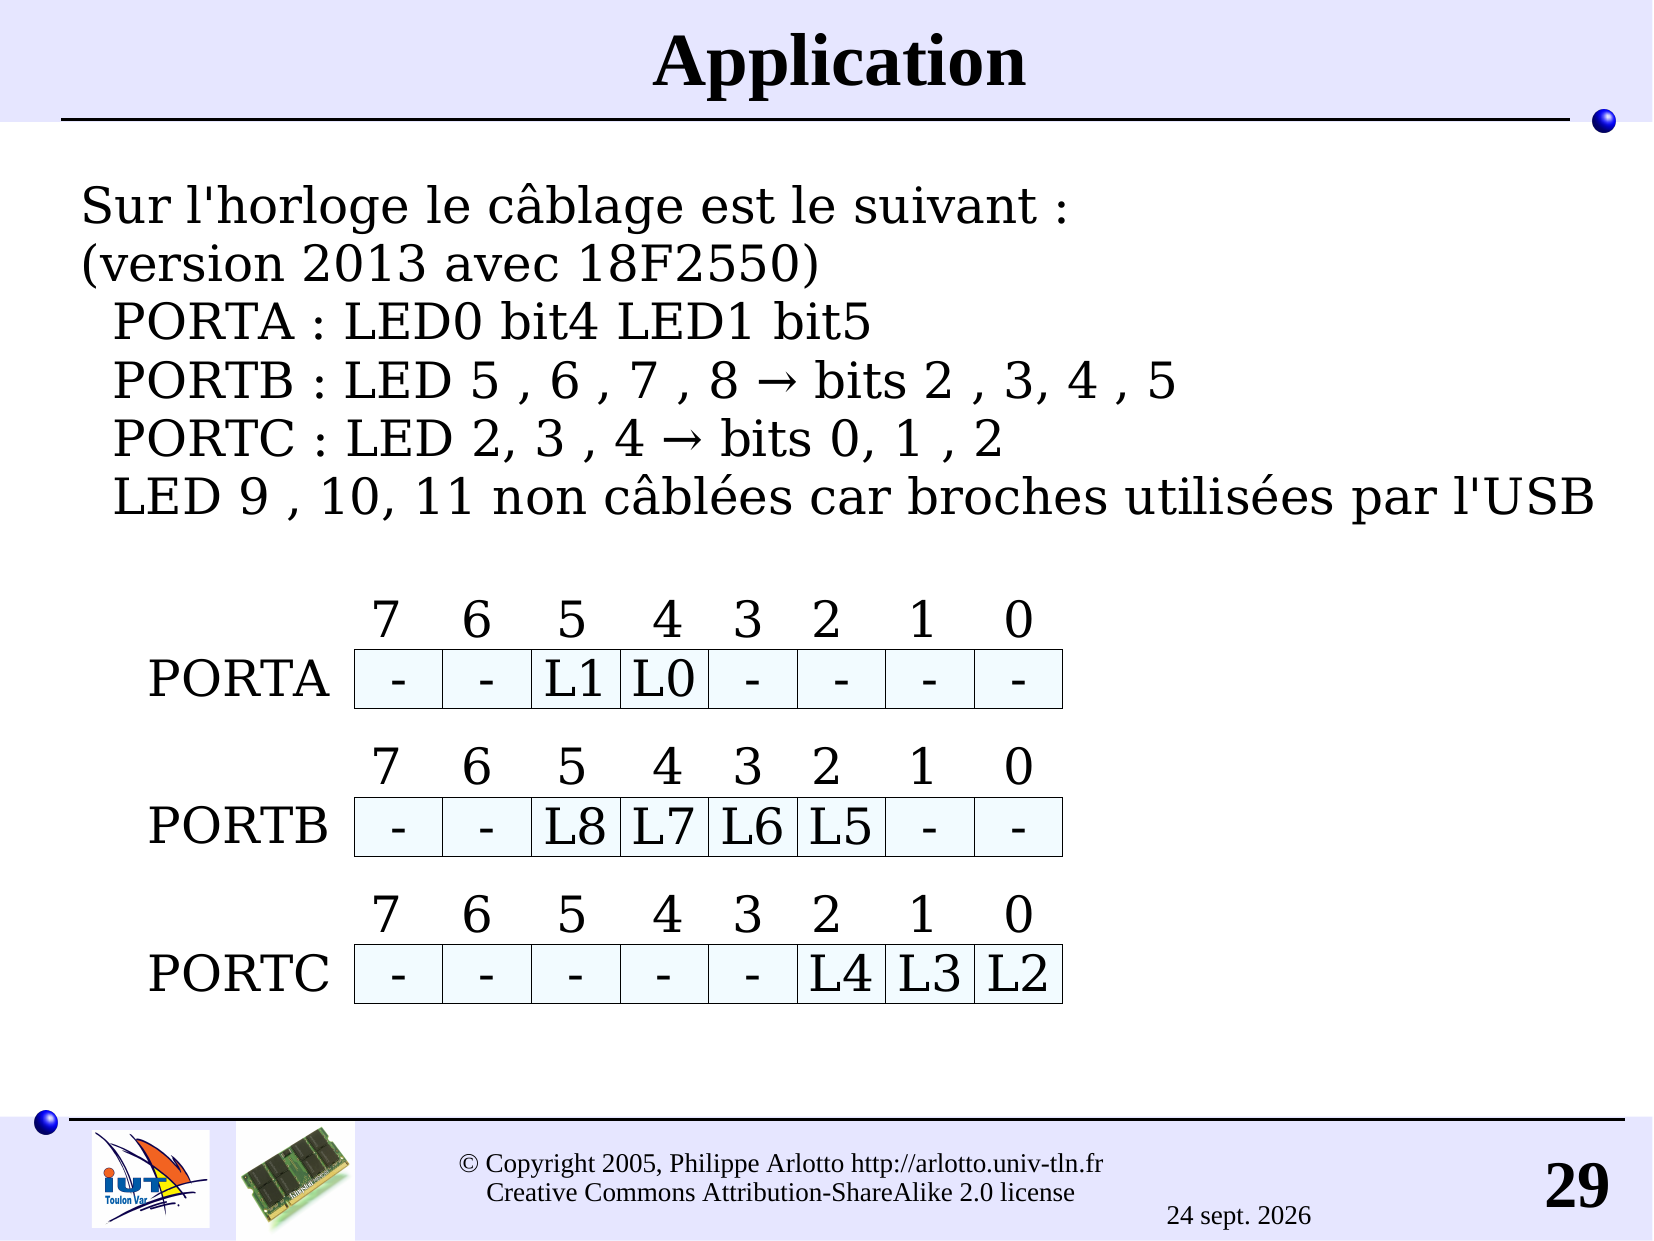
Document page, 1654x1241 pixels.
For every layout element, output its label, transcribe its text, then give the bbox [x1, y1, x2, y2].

text_box PORTA [147, 649, 355, 708]
text_box - [885, 797, 974, 857]
text_box - [443, 945, 532, 1004]
text_box - [708, 649, 797, 709]
text_box L3 [885, 945, 974, 1004]
text_box 7 6 5 4 3 2 1 0 [354, 885, 1063, 945]
text_box L8 [532, 797, 621, 857]
title Application [95, 11, 1585, 110]
text_box - [885, 649, 974, 709]
text_box - [355, 945, 443, 1004]
text_box L2 [974, 945, 1063, 1004]
text_box 7 6 5 4 3 2 1 0 [354, 590, 1063, 649]
text_box L1 [532, 649, 621, 709]
text_box L5 [797, 797, 885, 857]
text_box L0 [621, 649, 708, 709]
text_box - [443, 797, 532, 857]
text_box - [974, 797, 1063, 857]
picture [236, 1121, 355, 1241]
text_box PORTB [147, 797, 355, 856]
text_box - [621, 945, 708, 1004]
text_box - [708, 945, 797, 1004]
text_box L4 [797, 945, 885, 1004]
text_box L7 [621, 797, 708, 857]
text_box L6 [708, 797, 797, 857]
text_box PORTC [147, 944, 355, 1004]
text_box - [974, 649, 1063, 709]
text_box - [532, 945, 621, 1004]
text_box 7 6 5 4 3 2 1 0 [354, 738, 1063, 797]
text_box Sur l'horloge le câblage est le suivant : (version 2013 avec 18F2550) PORTA : LED0 bit4 LED1 bit5 PORTB : LED 5 , 6 , 7 , 8 → bits 2 , 3, 4 , 5 PORTC : LED 2, 3 , 4 → bits 0, 1 , 2 LED 9 , 10, 11 non câblées car broches utilisées par l'USB [80, 177, 1598, 702]
text_box - [443, 649, 532, 709]
text_box - [797, 649, 885, 709]
text_box - [354, 649, 443, 709]
text_box - [354, 797, 443, 857]
